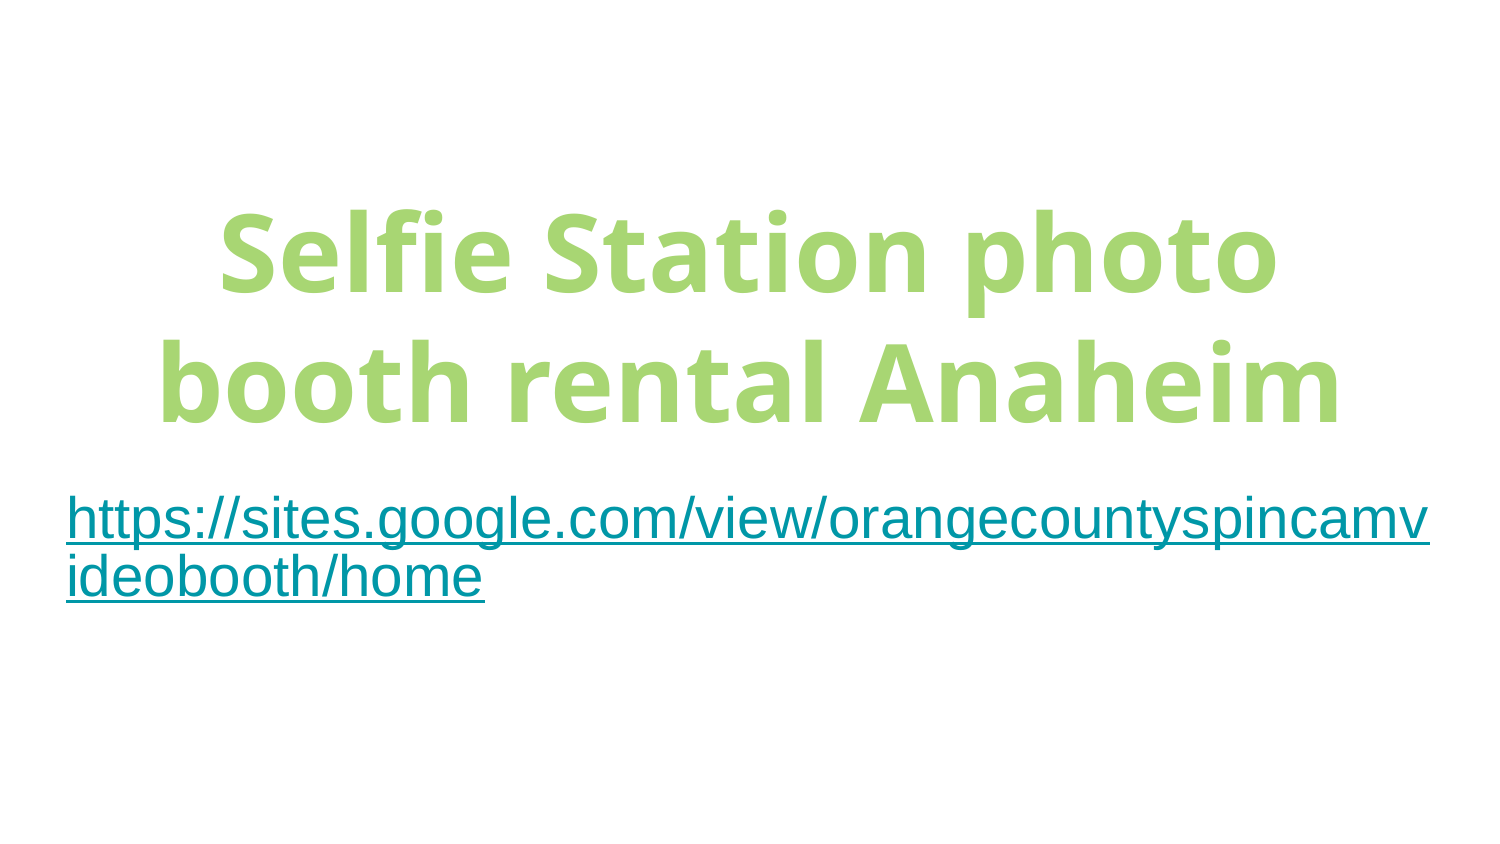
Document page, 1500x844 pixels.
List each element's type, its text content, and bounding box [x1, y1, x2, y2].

subtitle https://sites.google.com/view/orangecountyspincamvideobooth/home [51, 464, 1449, 595]
title Selfie Station photo booth rental Anaheim [51, 122, 1449, 459]
